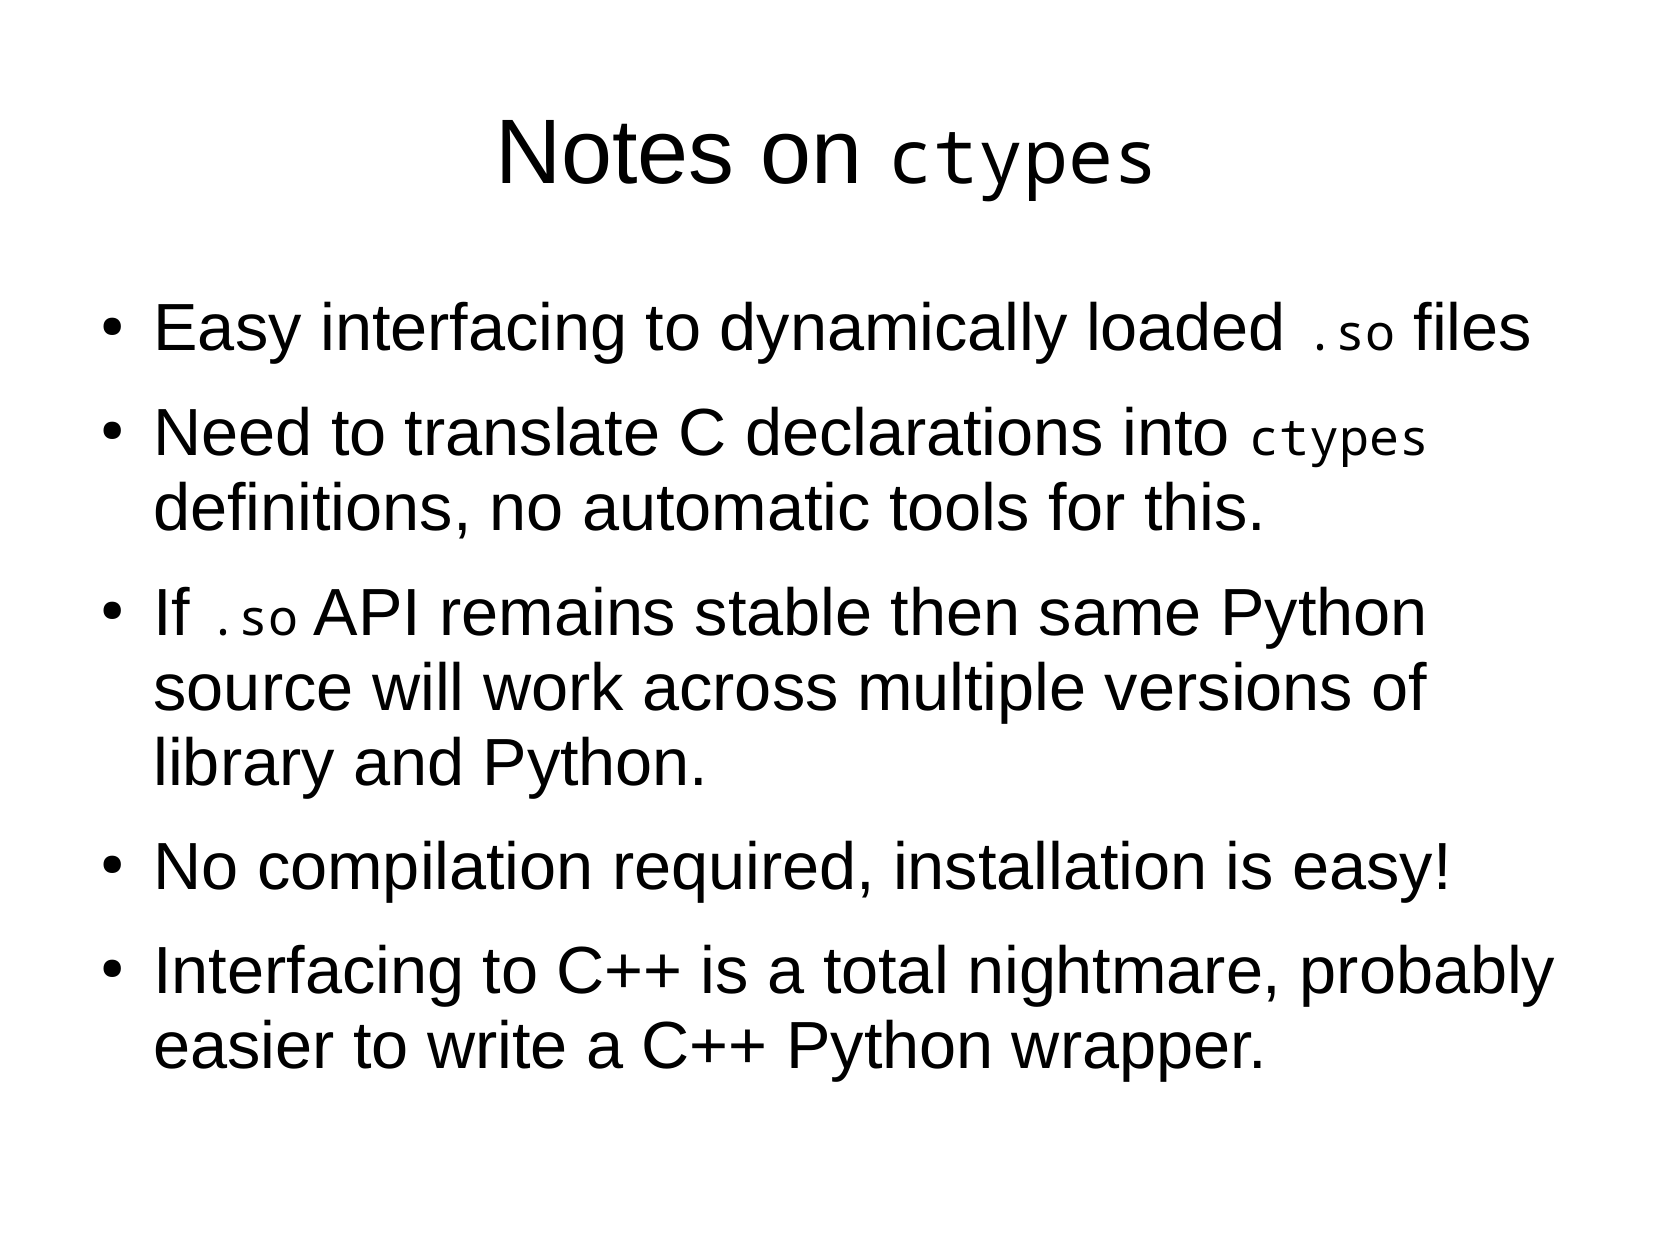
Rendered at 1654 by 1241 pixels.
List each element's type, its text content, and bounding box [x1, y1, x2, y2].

list Easy interfacing to dynamically loaded .so files Need to translate C declarations into ctypes definitions, no automatic tools for this. If .so API remains stable then same Python source will work across multiple versions of library and Python. No compilation required, installation is easy! Interfacing to C++ is a total nightmare, probably easier to write a C++ Python wrapper. [82, 290, 1571, 1109]
title Notes on ctypes [82, 56, 1571, 250]
